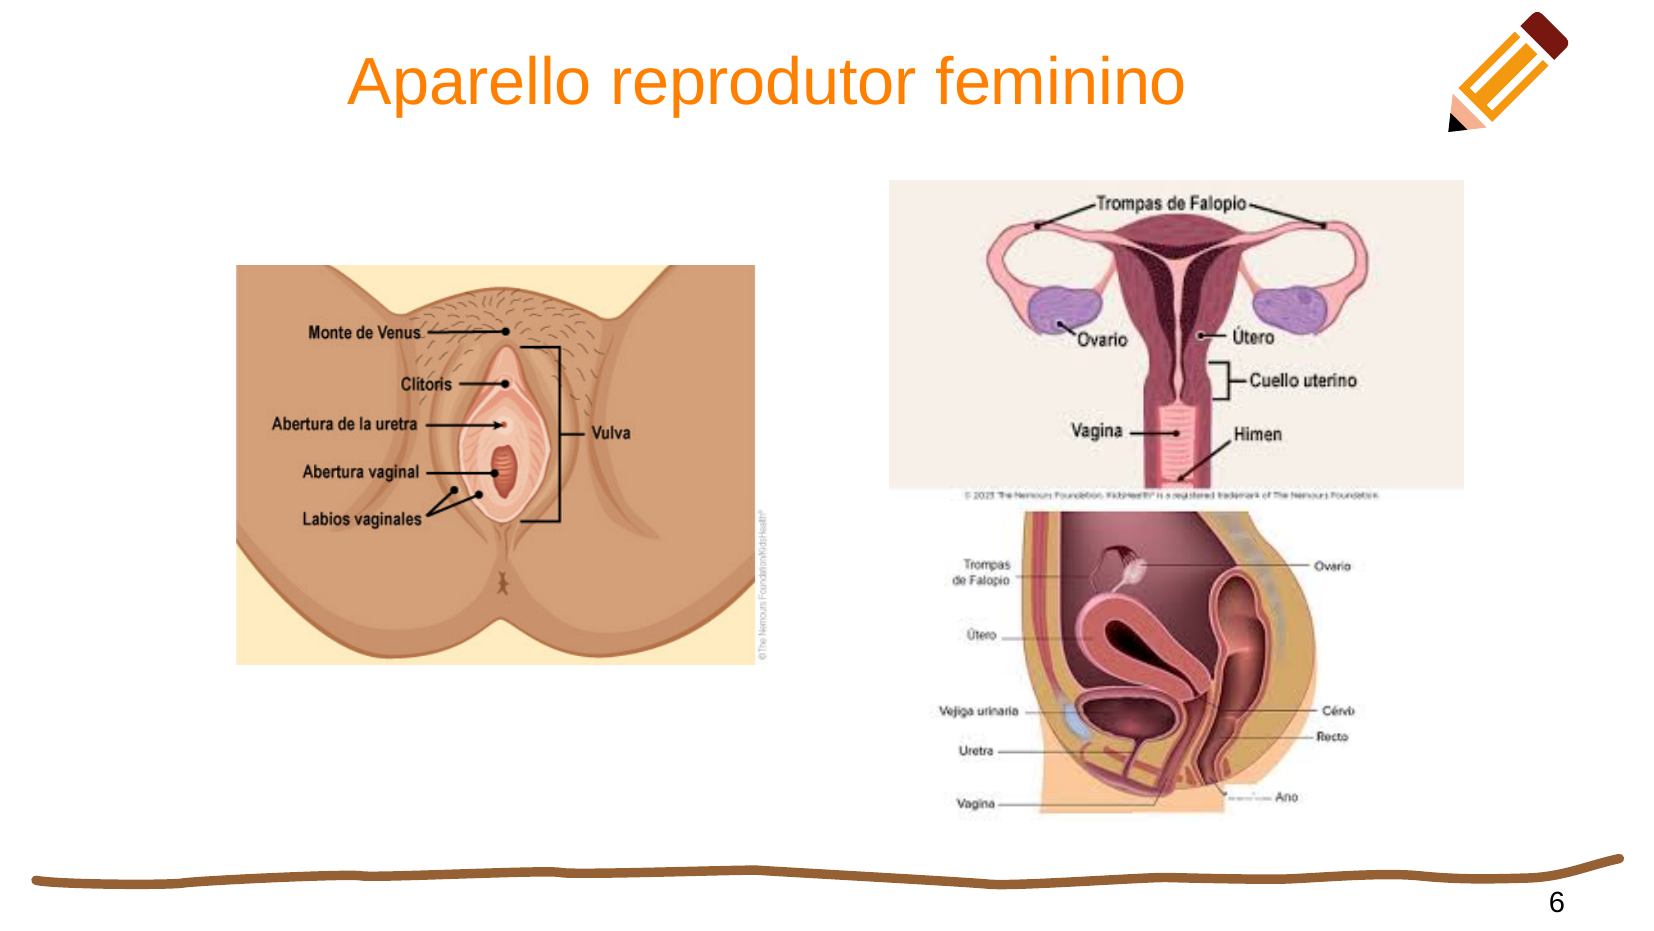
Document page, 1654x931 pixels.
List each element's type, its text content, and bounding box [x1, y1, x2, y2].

title Aparello reprodutor feminino [88, 29, 1447, 133]
picture [889, 180, 1464, 832]
picture [236, 265, 768, 665]
